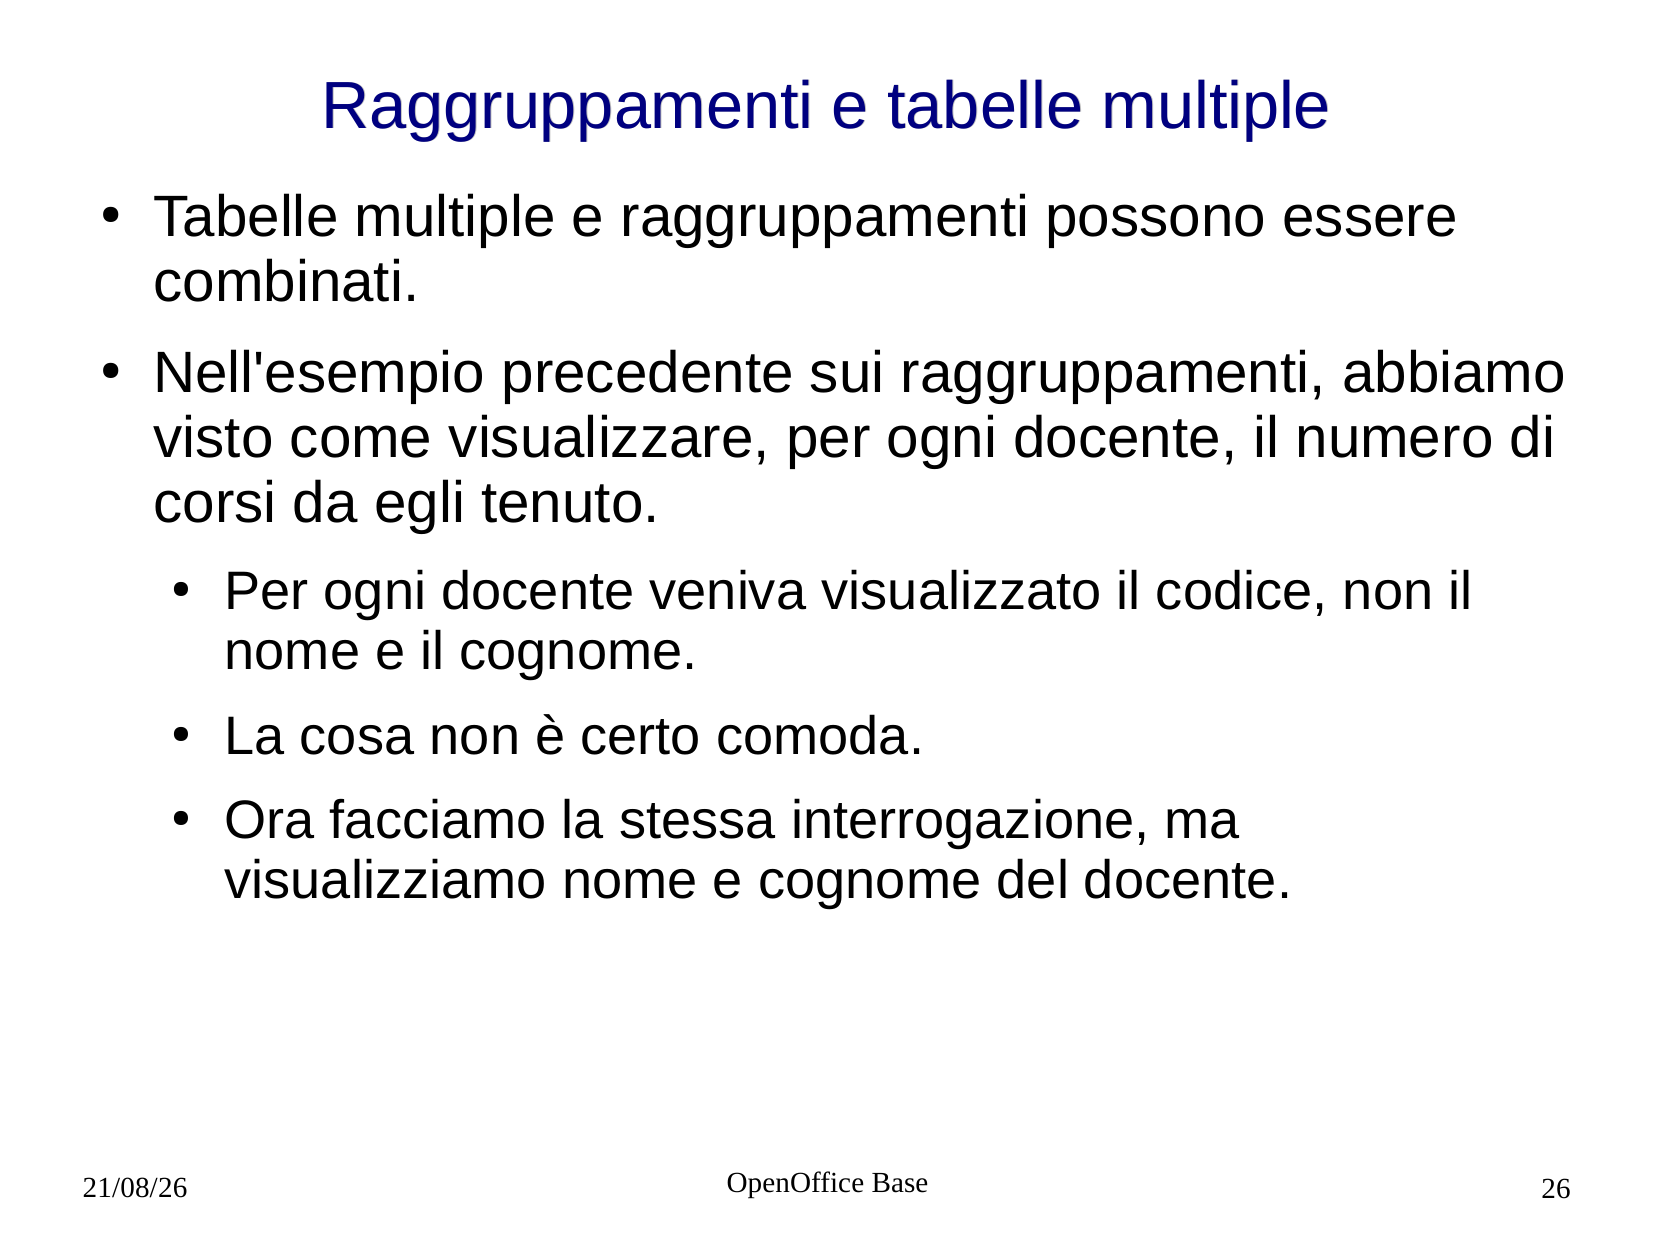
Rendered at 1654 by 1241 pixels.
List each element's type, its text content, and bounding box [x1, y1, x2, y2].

list Tabelle multiple e raggruppamenti possono essere combinati. Nell'esempio precedente sui raggruppamenti, abbiamo visto come visualizzare, per ogni docente, il numero di corsi da egli tenuto. Per ogni docente veniva visualizzato il codice, non il nome e il cognome. La cosa non è certo comoda. Ora facciamo la stessa interrogazione, ma visualizziamo nome e cognome del docente. [82, 183, 1571, 1153]
title Raggruppamenti e tabelle multiple [82, 49, 1571, 161]
